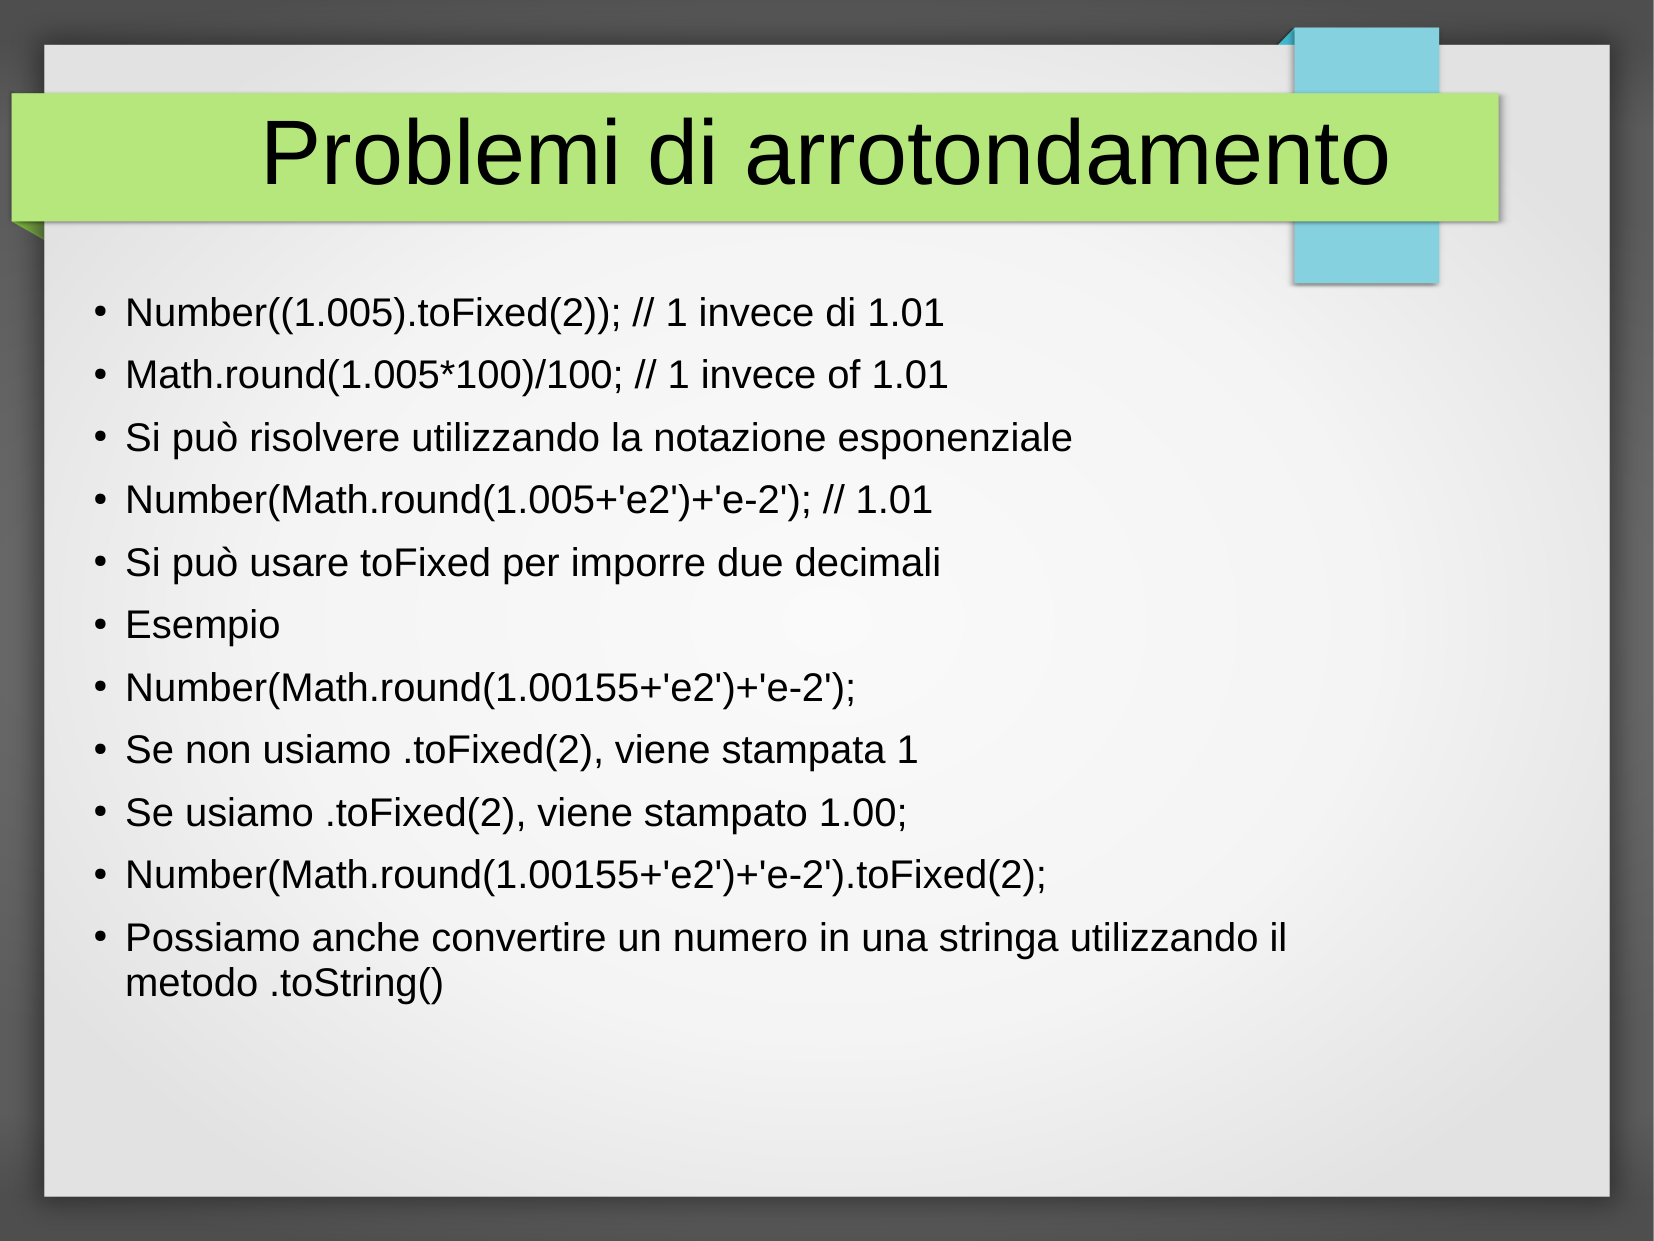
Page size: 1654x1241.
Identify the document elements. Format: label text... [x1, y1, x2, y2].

picture [0, 0, 1654, 1241]
title Problemi di arrotondamento [82, 49, 1571, 257]
list Number((1.005).toFixed(2)); // 1 invece di 1.01 Math.round(1.005*100)/100; // 1 invece of 1.01 Si può risolvere utilizzando la notazione esponenziale Number(Math.round(1.005+'e2')+'e-2'); // 1.01 Si può usare toFixed per imporre due decimali Esempio Number(Math.round(1.00155+'e2')+'e-2'); Se non usiamo .toFixed(2), viene stampata 1 Se usiamo .toFixed(2), viene stampato 1.00; Number(Math.round(1.00155+'e2')+'e-2').toFixed(2); Possiamo anche convertire un numero in una stringa utilizzando il metodo .toString() [82, 290, 1571, 1010]
